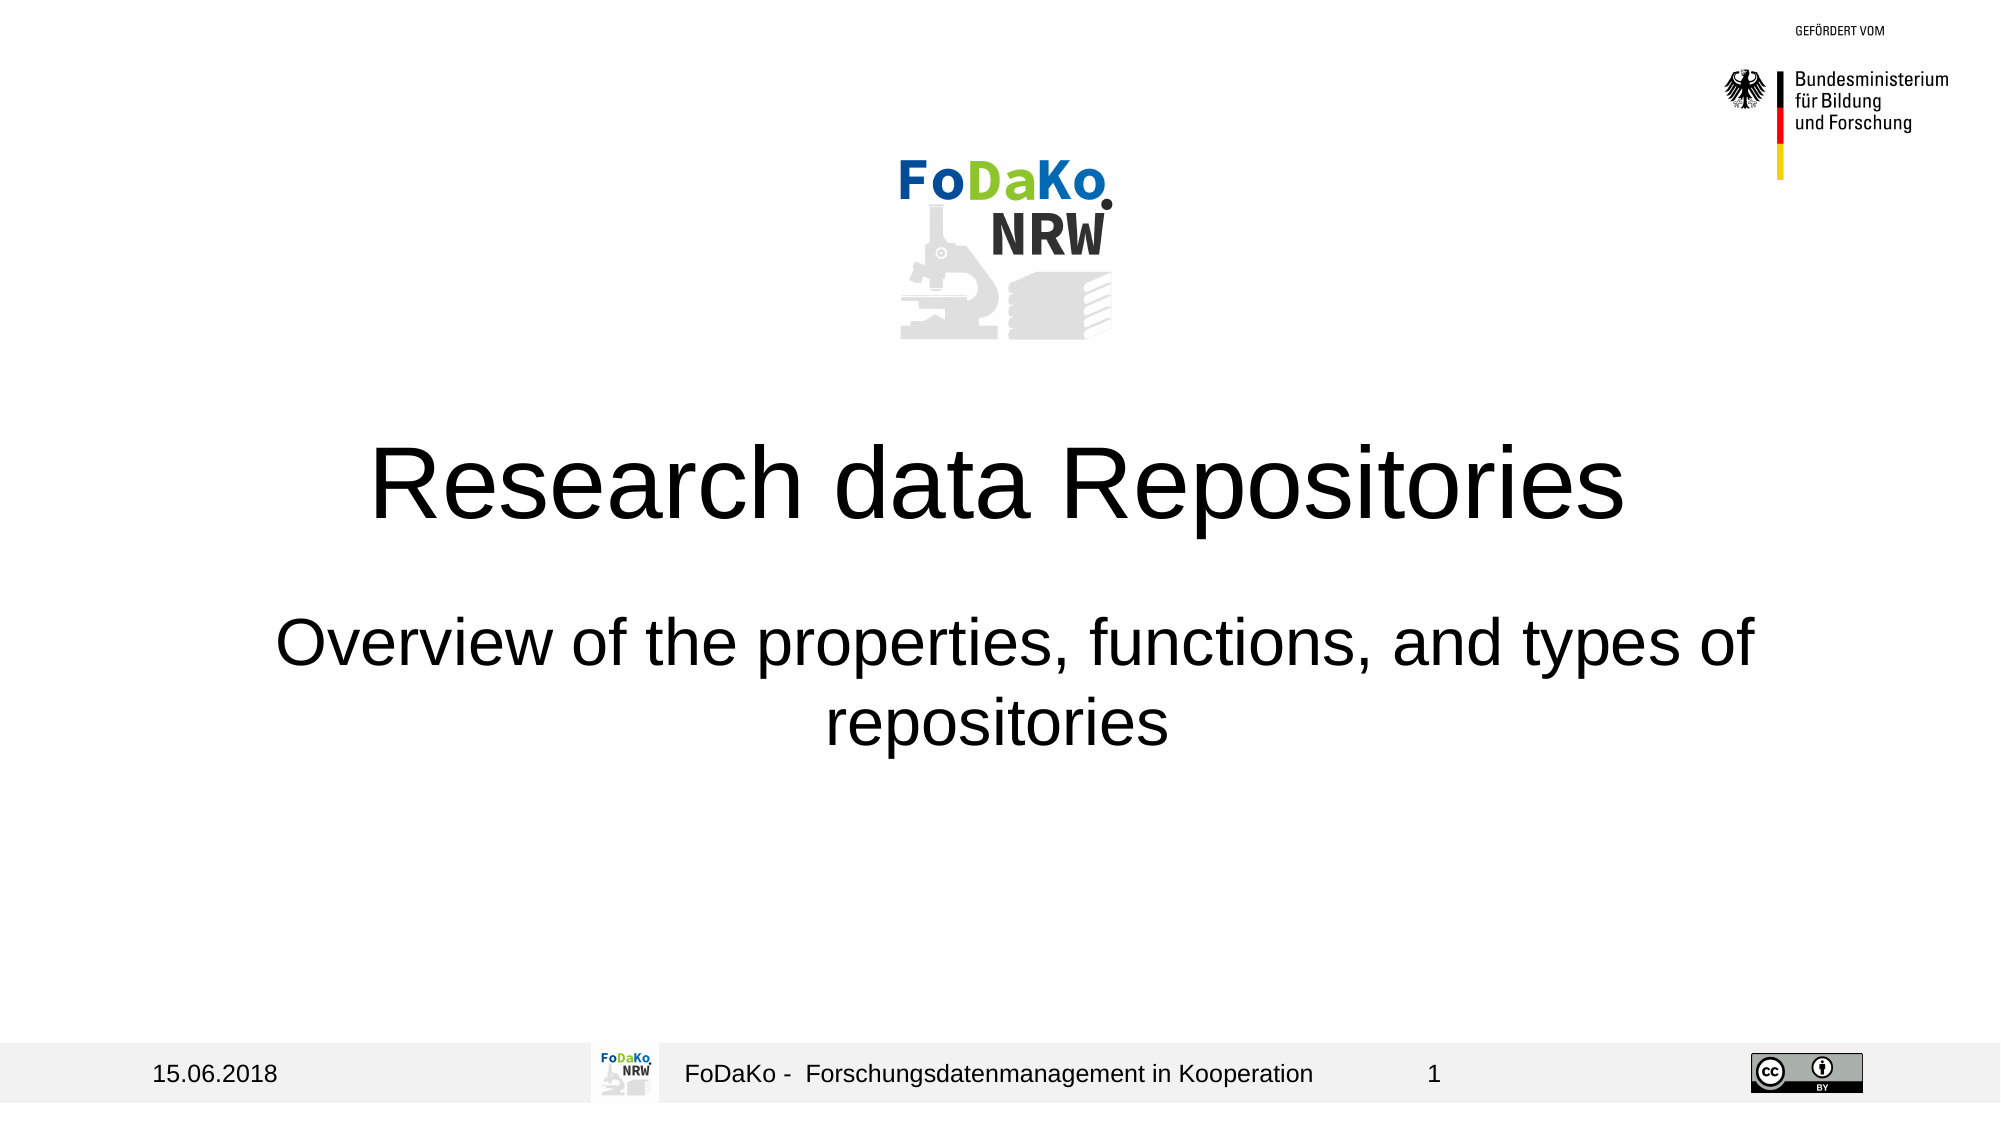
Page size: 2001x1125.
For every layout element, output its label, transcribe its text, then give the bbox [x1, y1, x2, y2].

text_box 1 [1412, 1042, 1713, 1103]
title Research data Repositories [114, 416, 1882, 549]
text_box 15.06.2018 [137, 1042, 588, 1103]
text_box Overview of the properties, functions, and types of repositories [135, 592, 1860, 767]
text_box FoDaKo - Forschungsdatenmanagement in Kooperation [662, 1042, 1338, 1103]
